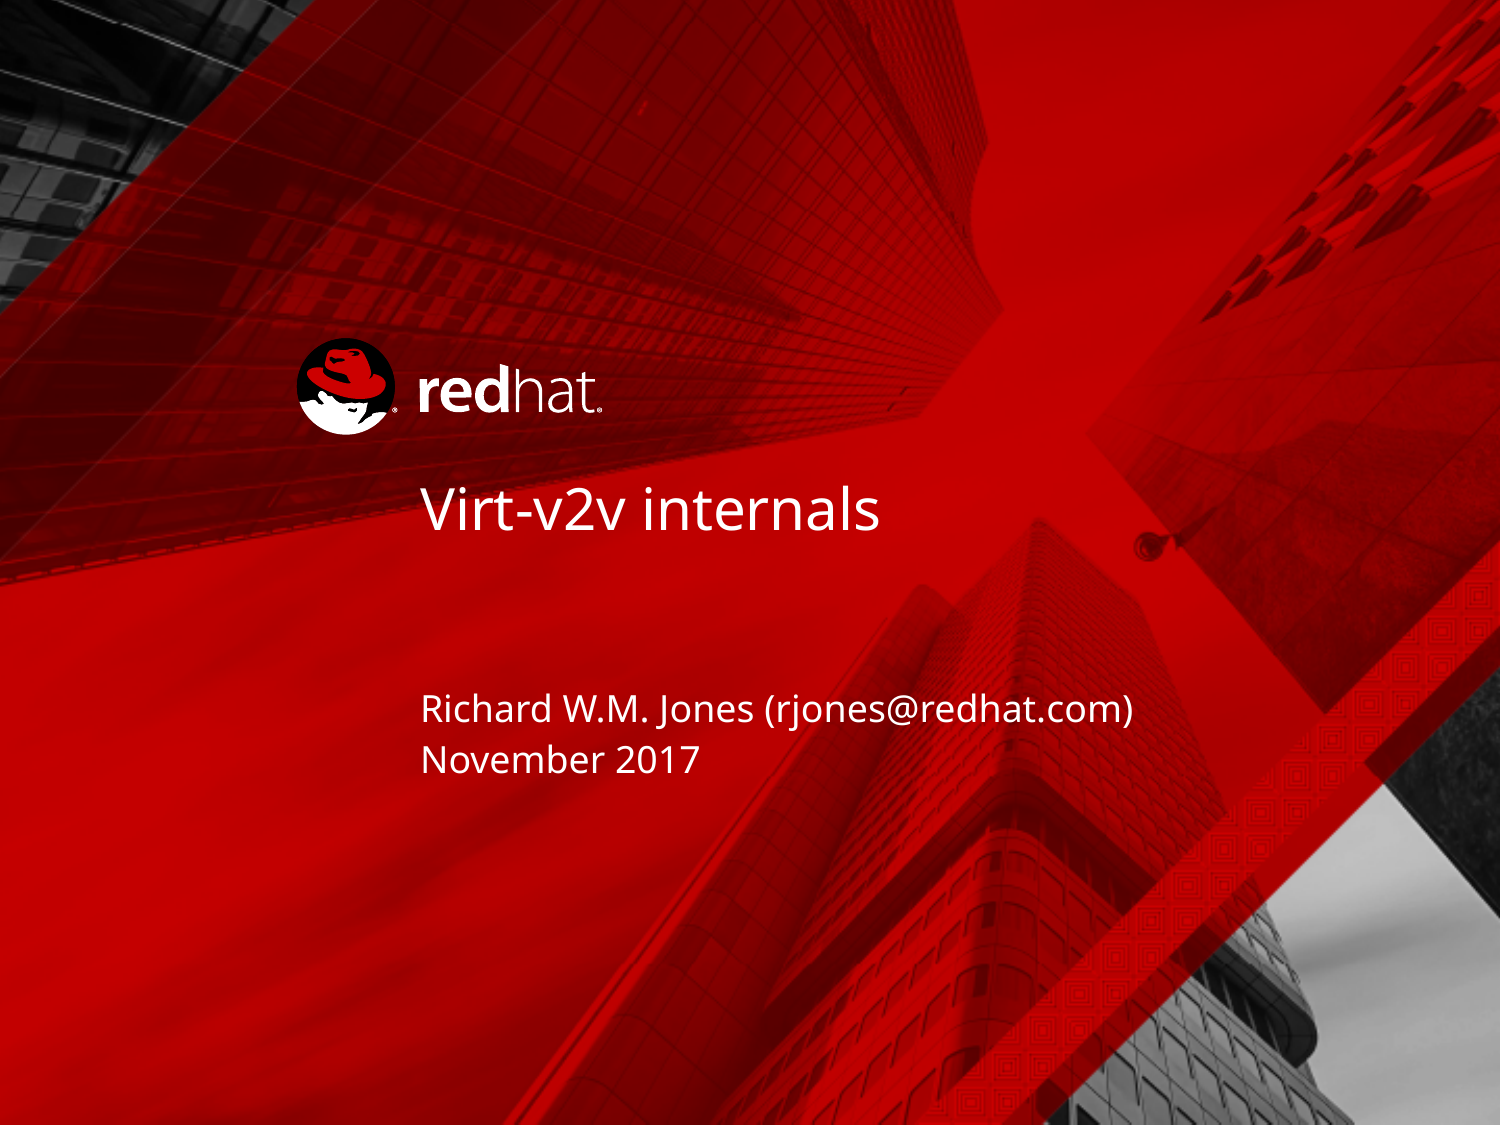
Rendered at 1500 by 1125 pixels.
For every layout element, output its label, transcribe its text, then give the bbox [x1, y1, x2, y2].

picture [0, 0, 1500, 1125]
title Virt-v2v internals [420, 467, 1381, 601]
subtitle Richard W.M. Jones (rjones@redhat.com) November 2017 [420, 682, 1381, 933]
